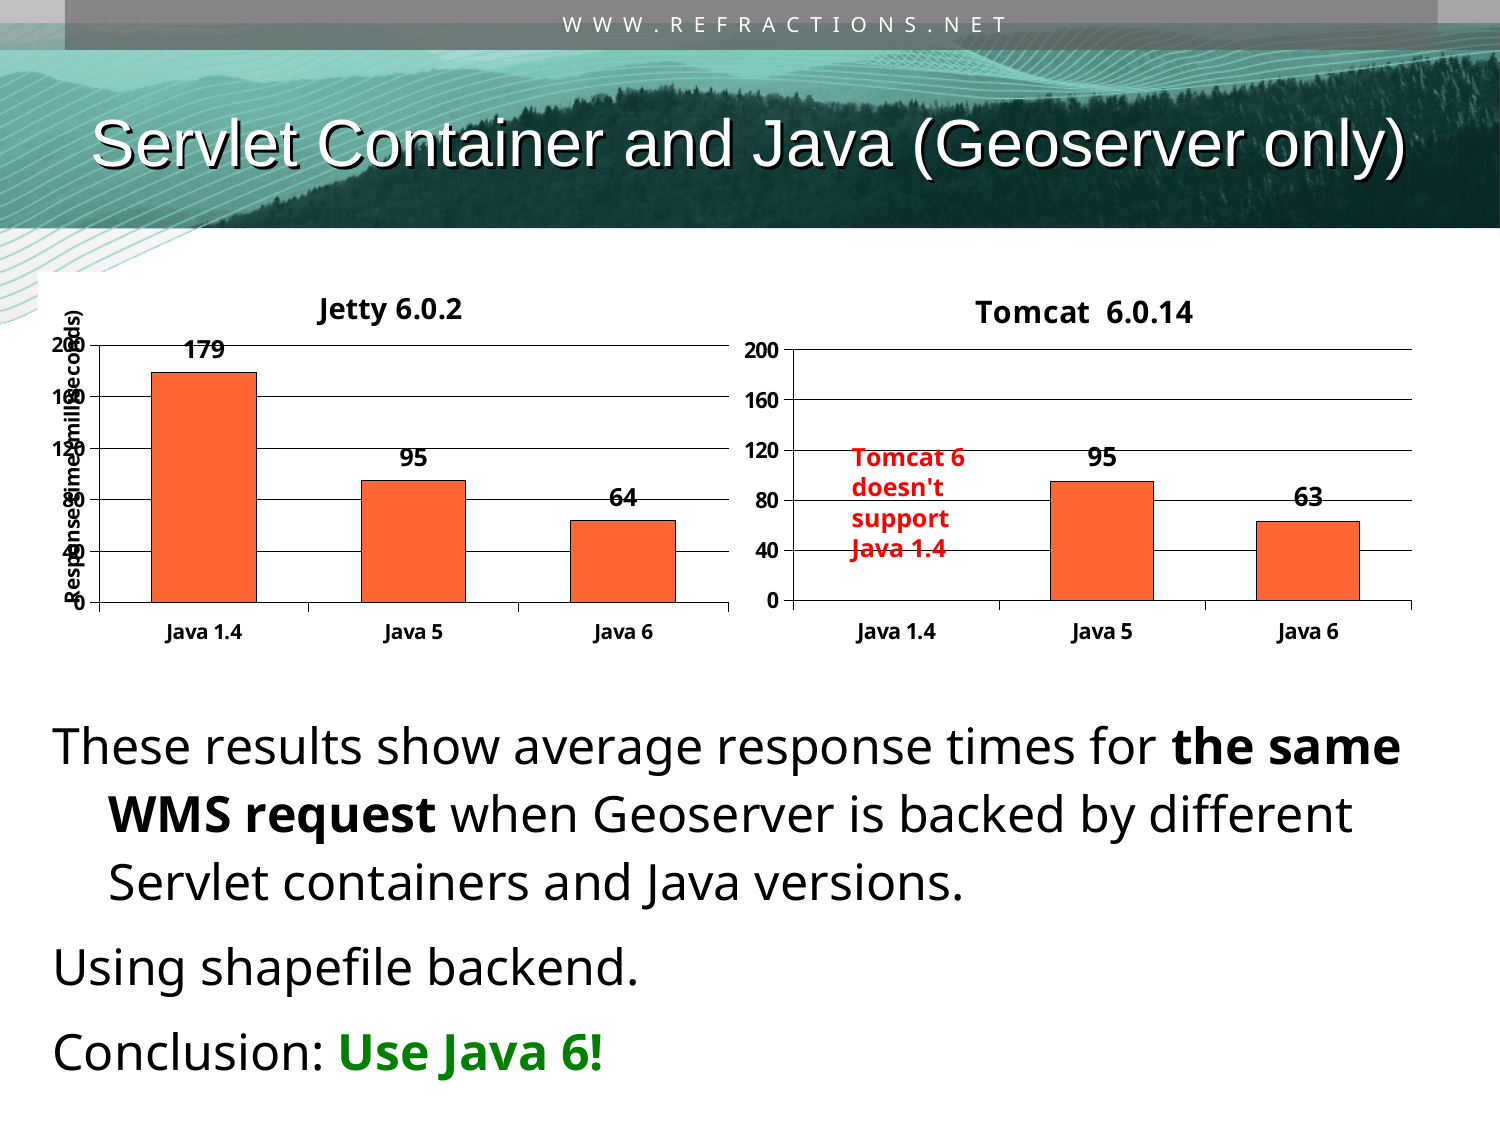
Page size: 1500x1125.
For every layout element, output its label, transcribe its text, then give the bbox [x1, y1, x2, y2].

list These results show average response times for the same WMS request when Geoserver is backed by different Servlet containers and Java versions. Using shapefile backend. Conclusion: Use Java 6! [37, 703, 1426, 1065]
chart [37, 272, 1426, 654]
picture [0, 50, 1500, 325]
title Servlet Container and Java (Geoserver only) [75, 62, 1426, 226]
text_box Tomcat 6 doesn't support Java 1.4 [836, 434, 987, 587]
